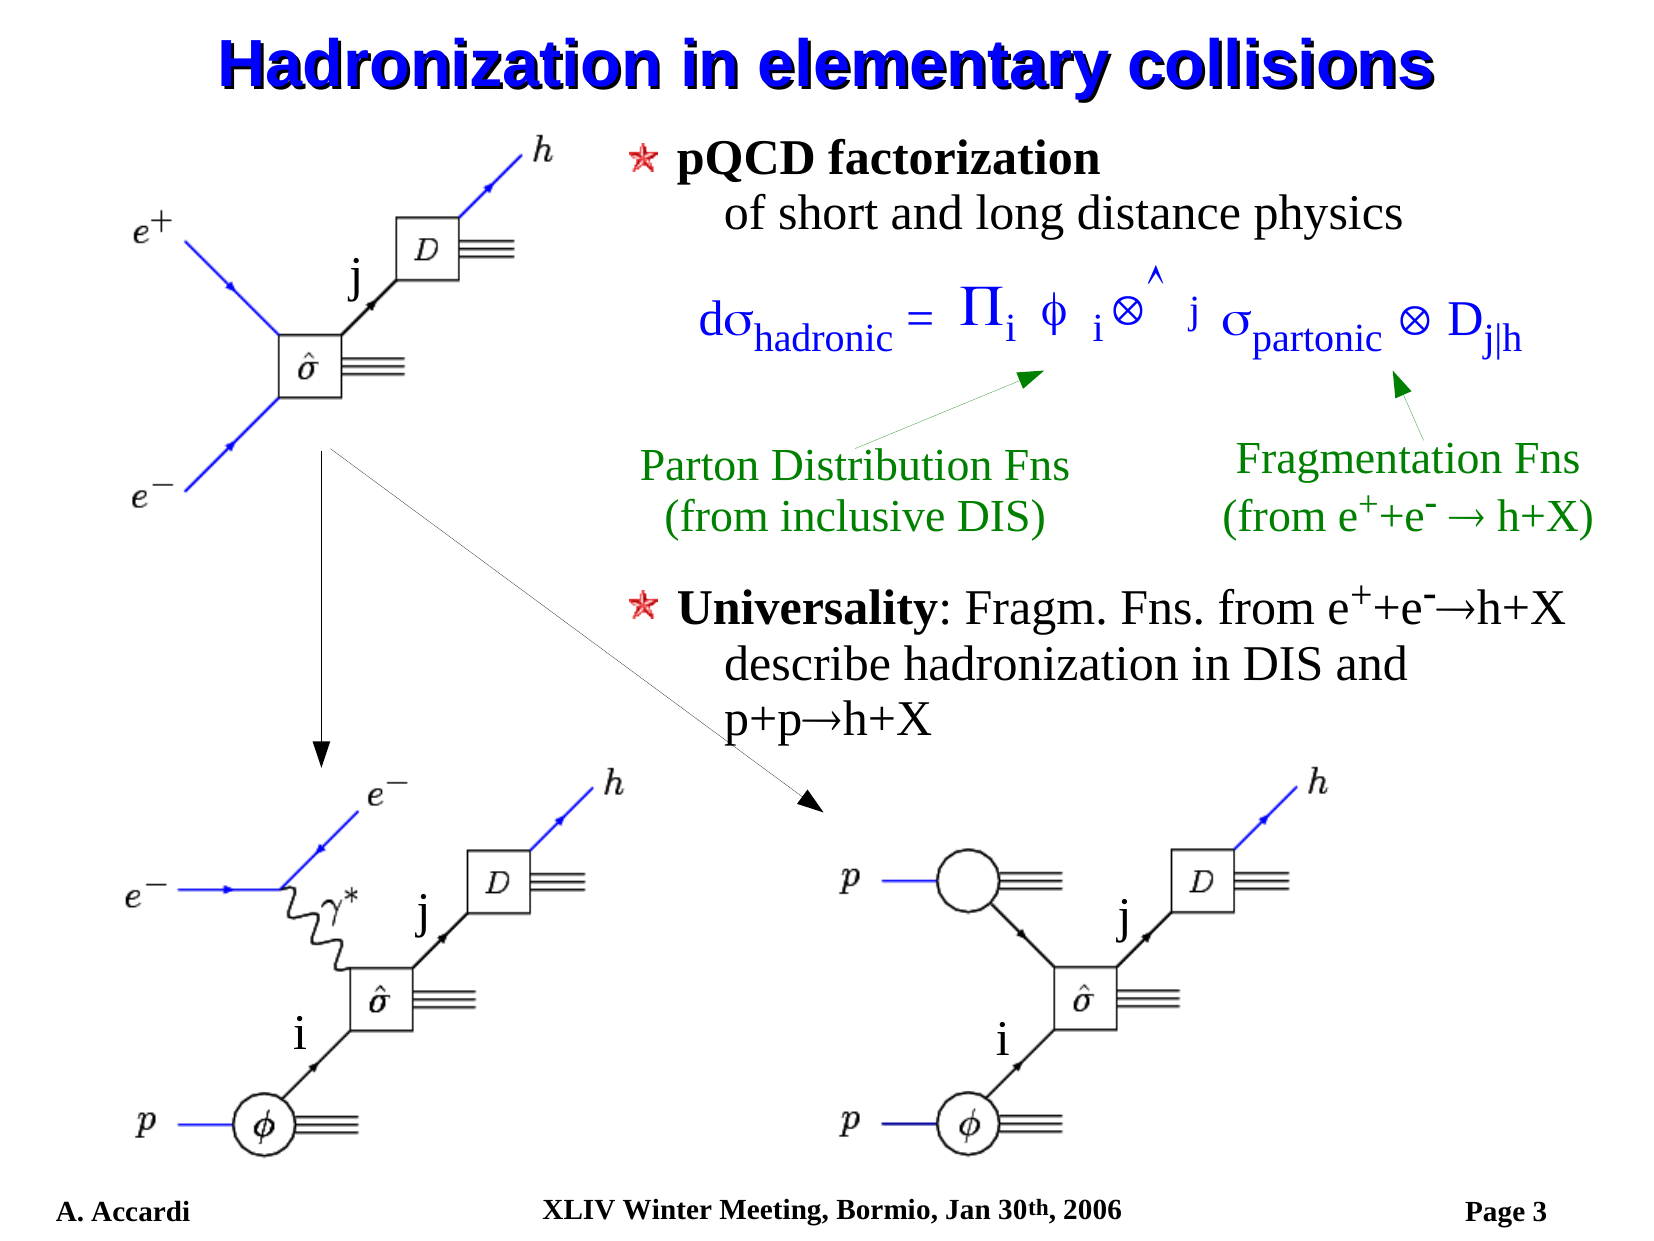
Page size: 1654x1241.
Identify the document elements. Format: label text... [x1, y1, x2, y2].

text_box Parton Distribution Fns (from inclusive DIS) [639, 439, 1071, 570]
text_box j [416, 883, 431, 944]
picture [117, 129, 579, 511]
text_box dshadronic = spartonic  Dj|h [698, 290, 1447, 369]
picture [816, 761, 1354, 1162]
text_box i [293, 1004, 308, 1066]
text_box Fragmentation Fns (from e++e-  h+X) [1222, 433, 1611, 563]
text_box Hadronization in elementary collisions [29, 23, 1625, 109]
text_box A. Accardi [37, 1187, 209, 1241]
text_box j [349, 247, 364, 308]
text_box Page <number> [1465, 1195, 1654, 1234]
picture [112, 762, 650, 1163]
text_box Universality: Fragm. Fns. from e++e-h+X describe hadronization in DIS and p+ph+X [629, 572, 1623, 713]
text_box XLIV Winter Meeting, Bormio, Jan 30th, 2006 [542, 1193, 1123, 1233]
text_box  j [1147, 262, 1234, 341]
text_box pQCD factorization of short and long distance physics [629, 129, 1623, 256]
text_box j [1117, 887, 1132, 949]
text_box Pi f i  [959, 280, 1168, 368]
text_box i [995, 1010, 1010, 1072]
